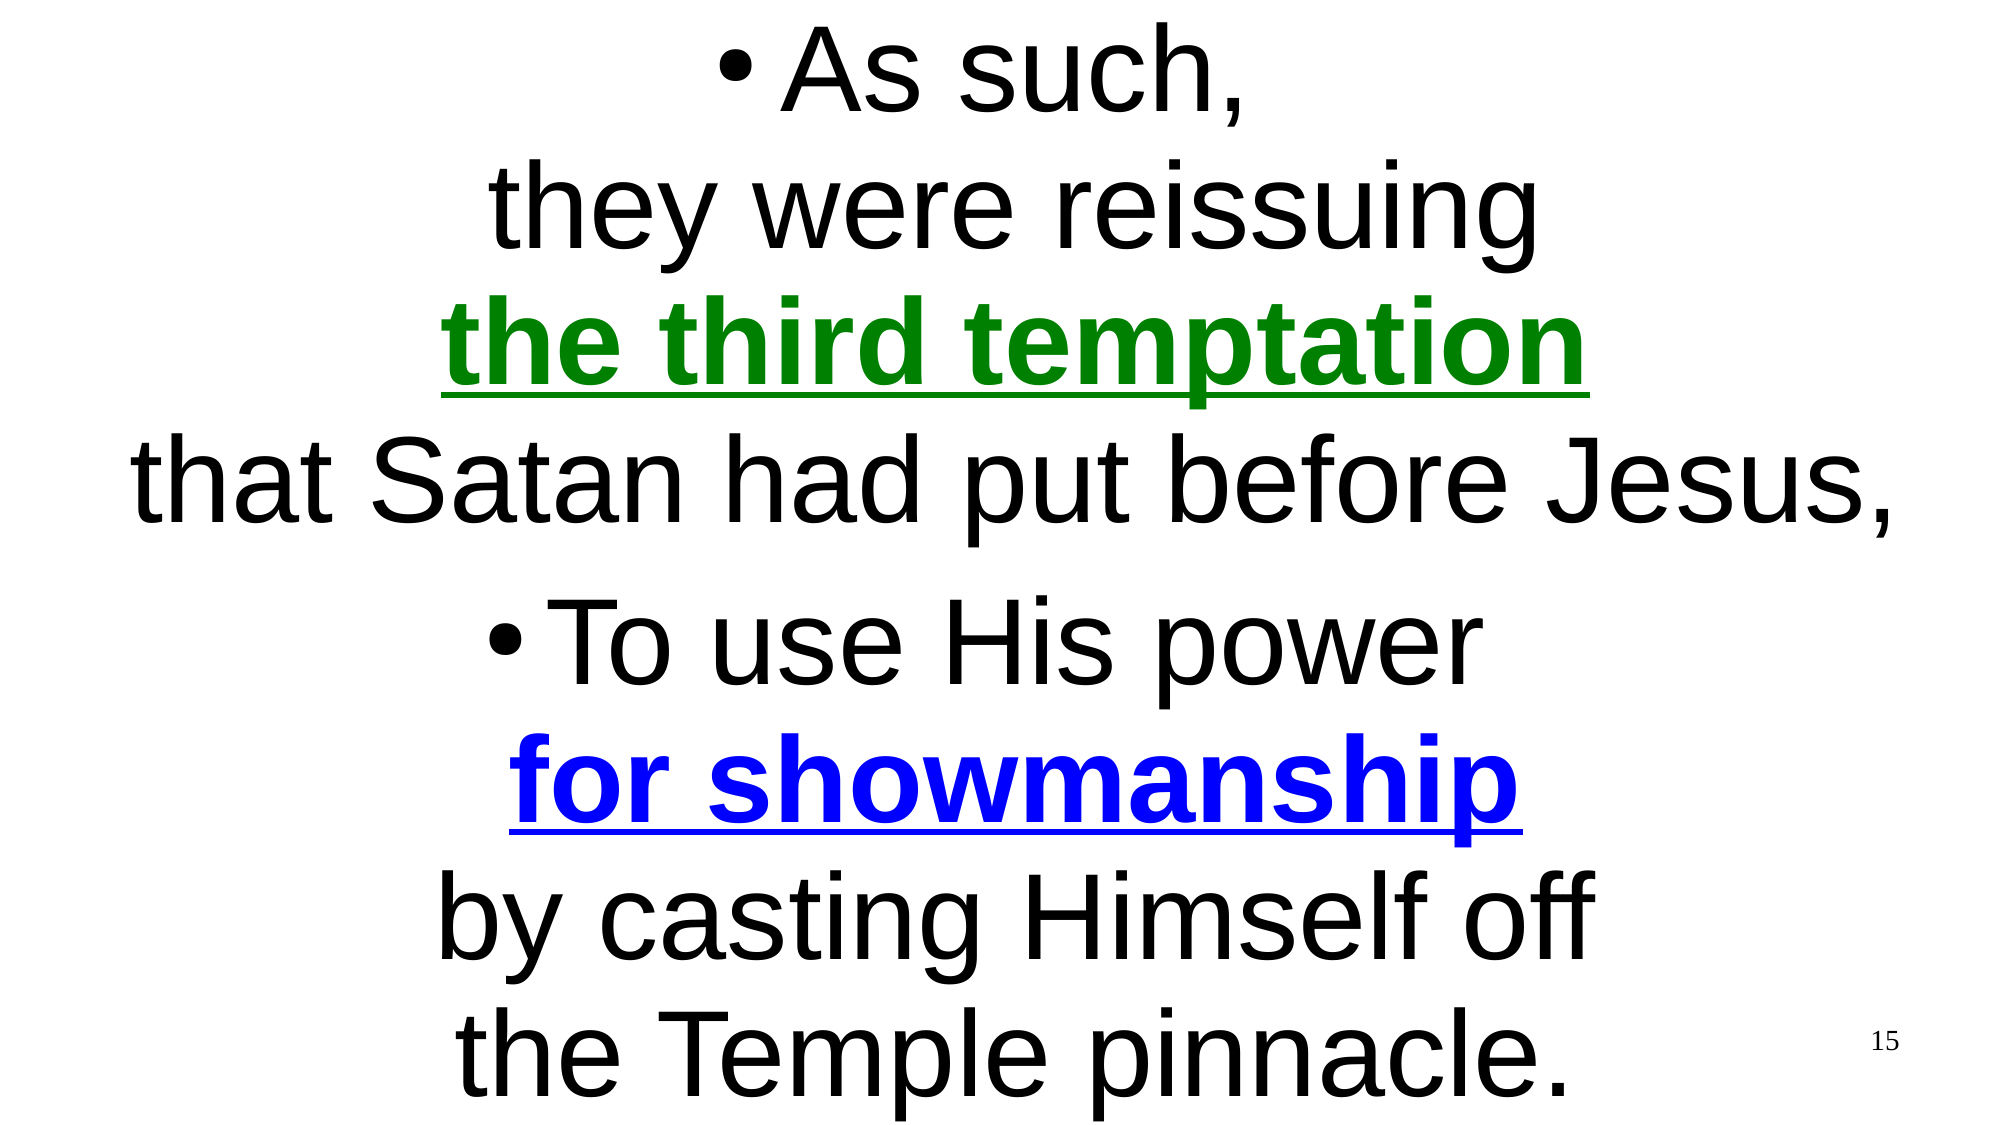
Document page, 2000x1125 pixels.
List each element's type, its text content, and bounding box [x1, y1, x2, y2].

list As such, they were reissuing the third temptation that Satan had put before Jesus, To use His power for showmanship by casting Himself off the Temple pinnacle. [0, 0, 1996, 1123]
